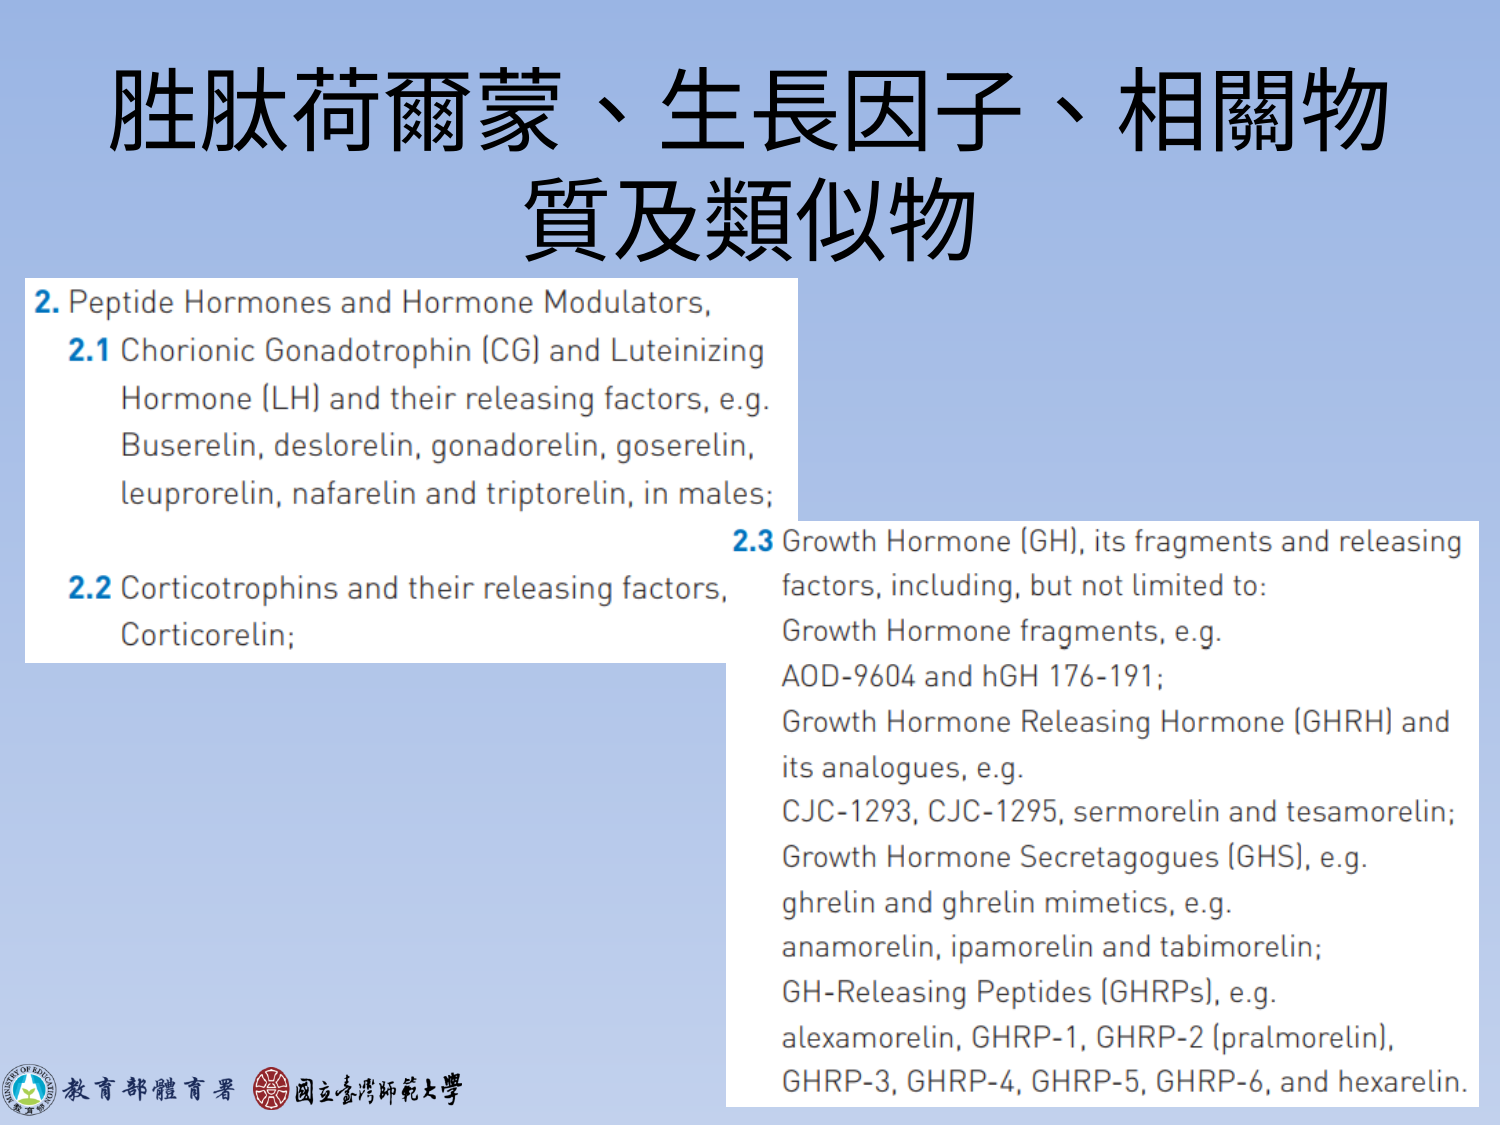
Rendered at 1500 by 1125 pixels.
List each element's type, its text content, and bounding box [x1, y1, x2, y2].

picture [25, 278, 1479, 1107]
title 胜肽荷爾蒙、生長因子、相關物質及類似物 [75, 45, 1426, 233]
